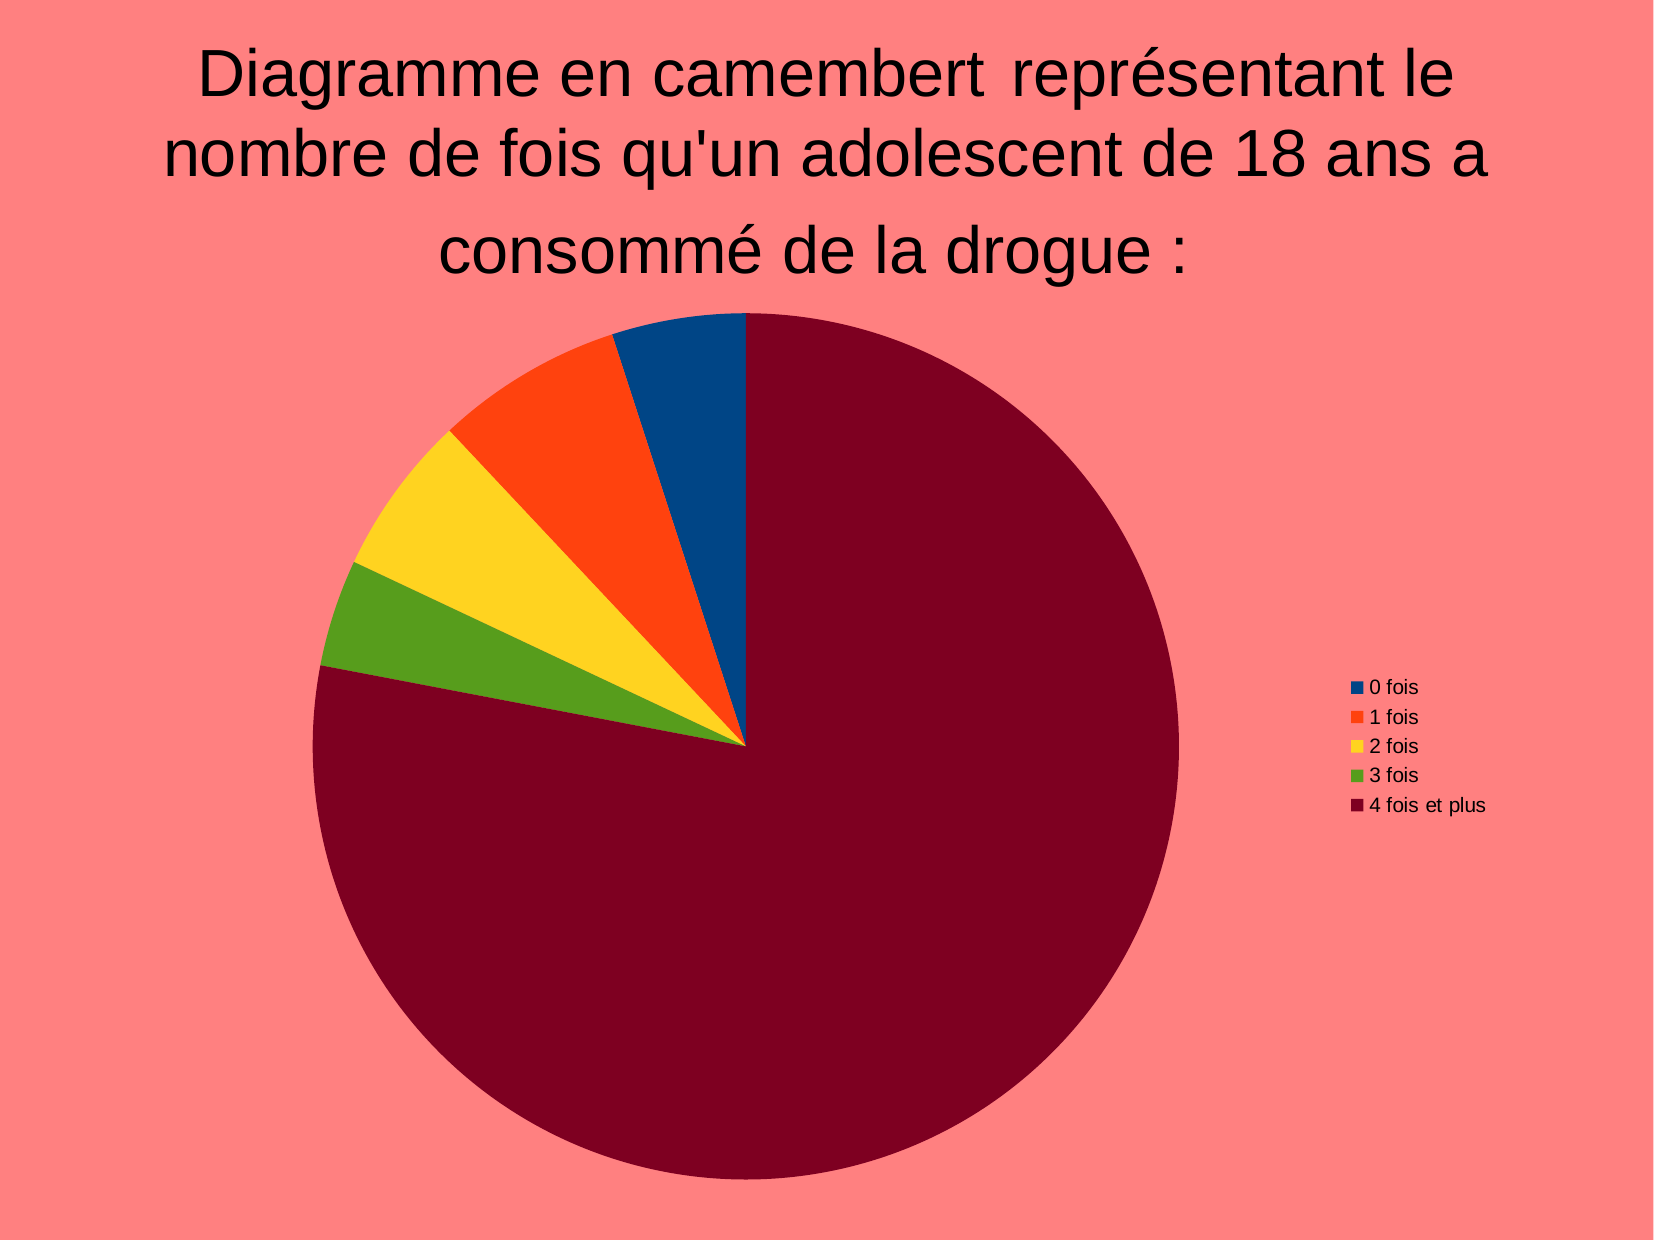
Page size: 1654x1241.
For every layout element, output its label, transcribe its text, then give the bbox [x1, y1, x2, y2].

chart [82, 293, 1571, 1198]
title Diagramme en camembert représentant le nombre de fois qu'un adolescent de 18 ans a consommé de la drogue : [82, 13, 1571, 293]
